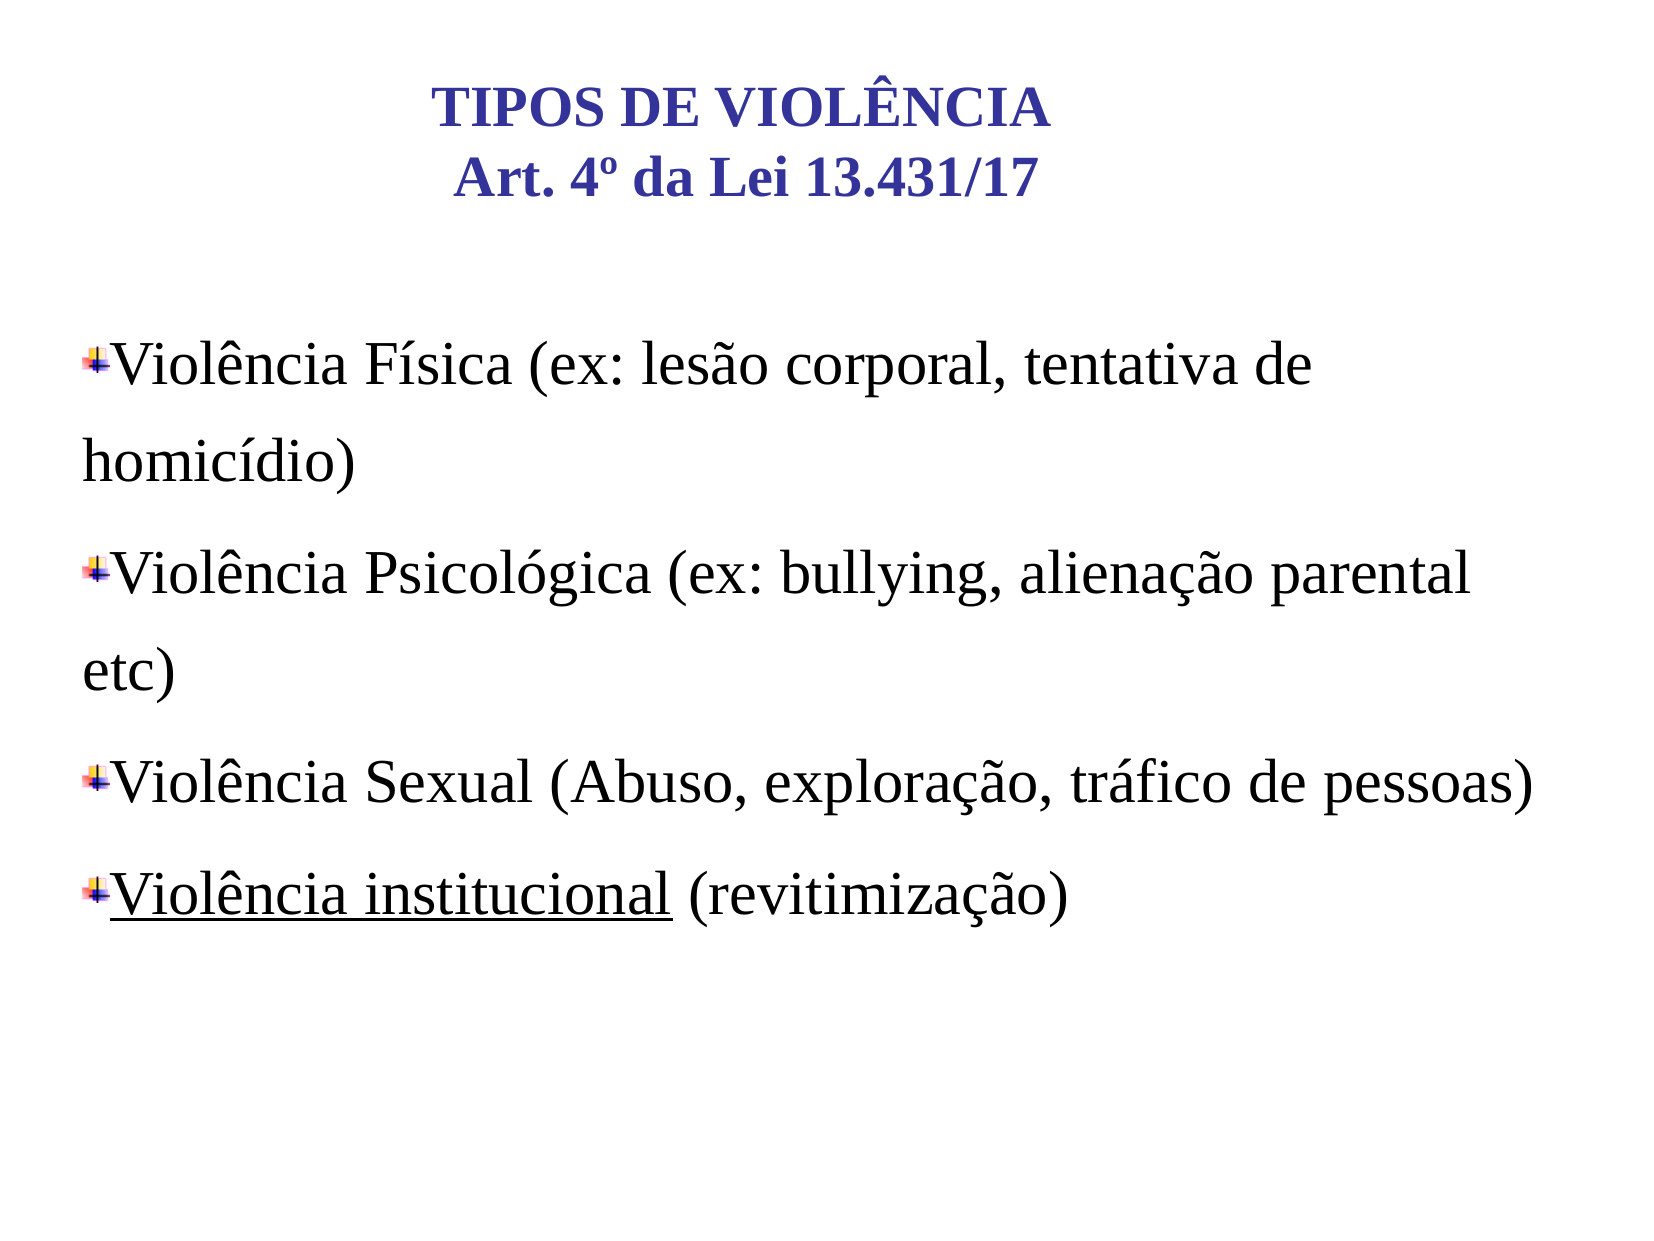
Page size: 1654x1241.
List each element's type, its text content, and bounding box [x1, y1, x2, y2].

list Violência Física (ex: lesão corporal, tentativa de homicídio) Violência Psicológica (ex: bullying, alienação parental etc) Violência Sexual (Abuso, exploração, tráfico de pessoas) Violência institucional (revitimização) [82, 299, 1571, 1019]
title TIPOS DE VIOLÊNCIA Art. 4º da Lei 13.431/17 [82, 47, 1412, 229]
